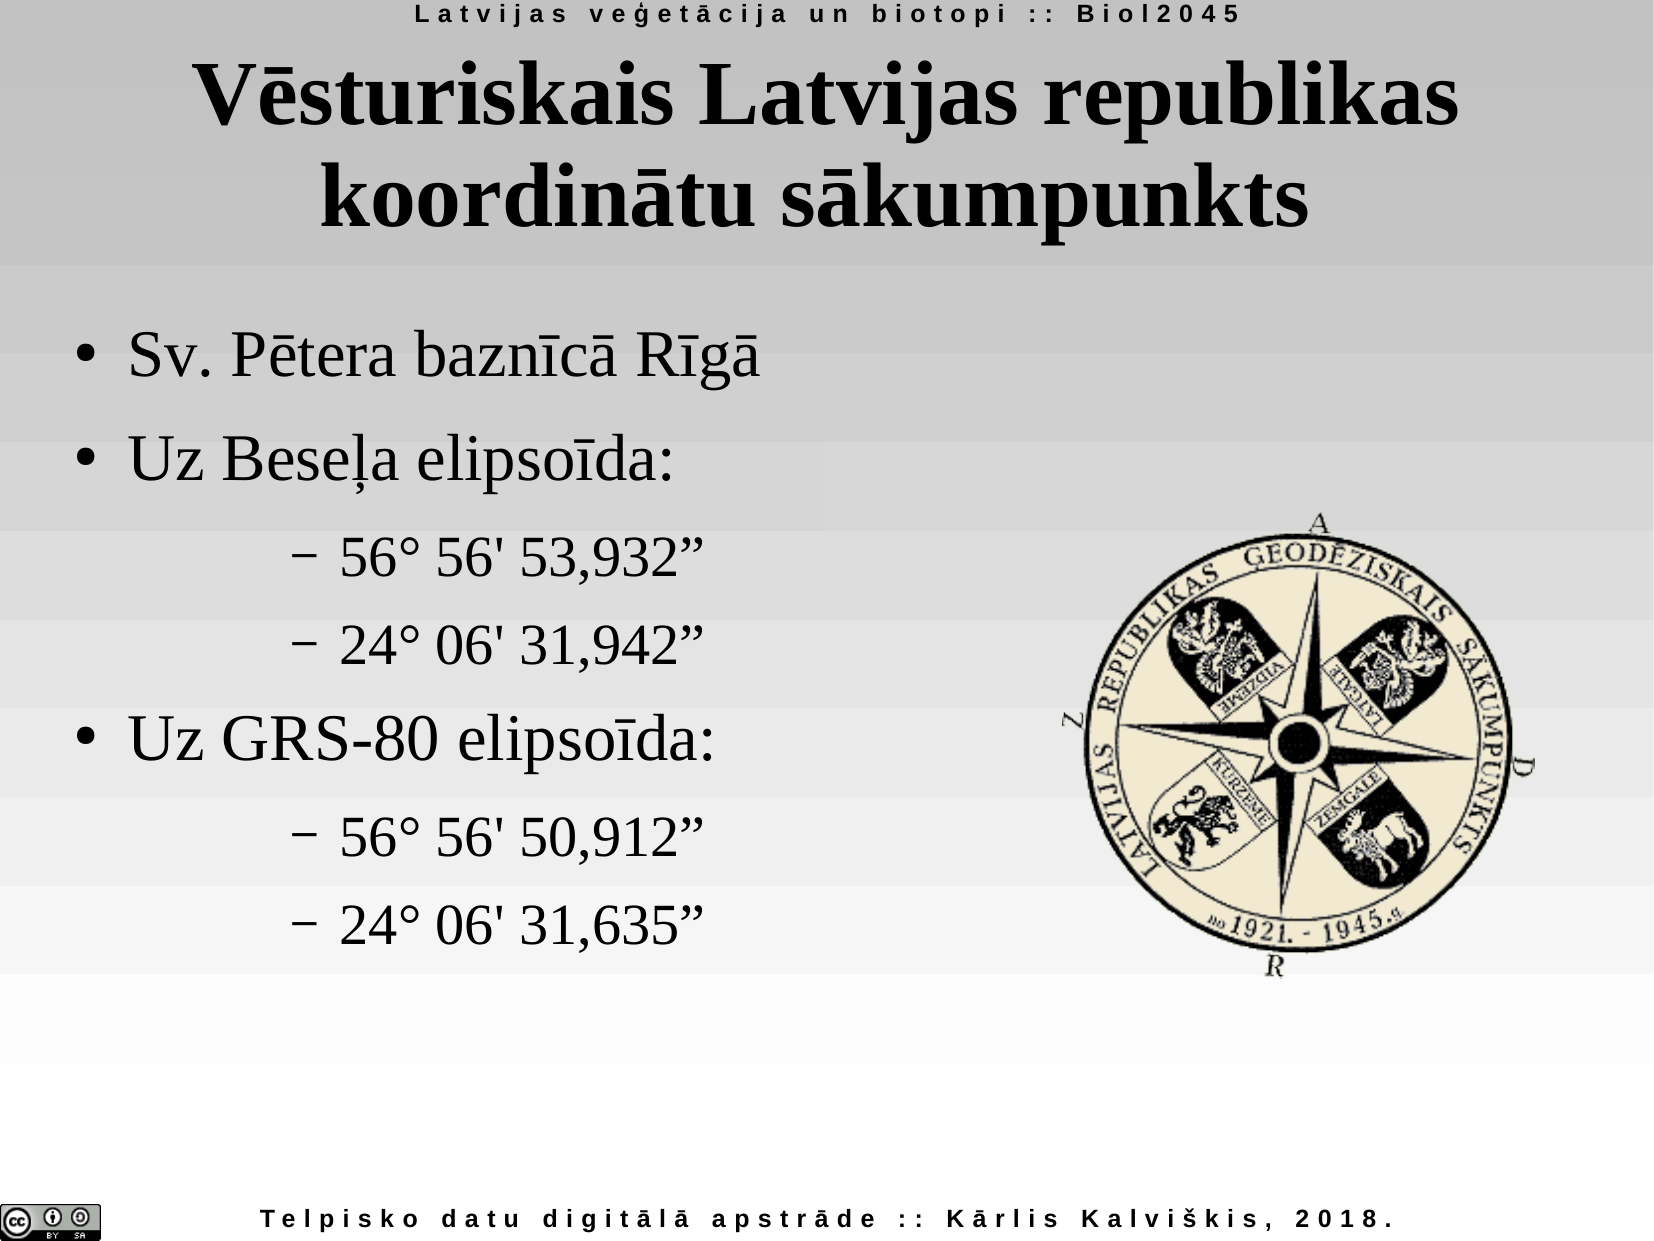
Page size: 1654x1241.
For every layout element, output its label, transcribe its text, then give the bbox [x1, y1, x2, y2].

picture [0, 287, 1654, 1241]
title Vēsturiskais Latvijas republikas koordinātu sākumpunkts [0, 1, 1654, 287]
list Sv. Pētera baznīcā Rīgā Uz Beseļa elipsoīda: 56° 56' 53,932” 24° 06' 31,942” Uz GRS-80 elipsoīda: 56° 56' 50,912” 24° 06' 31,635” [56, 317, 1600, 1175]
